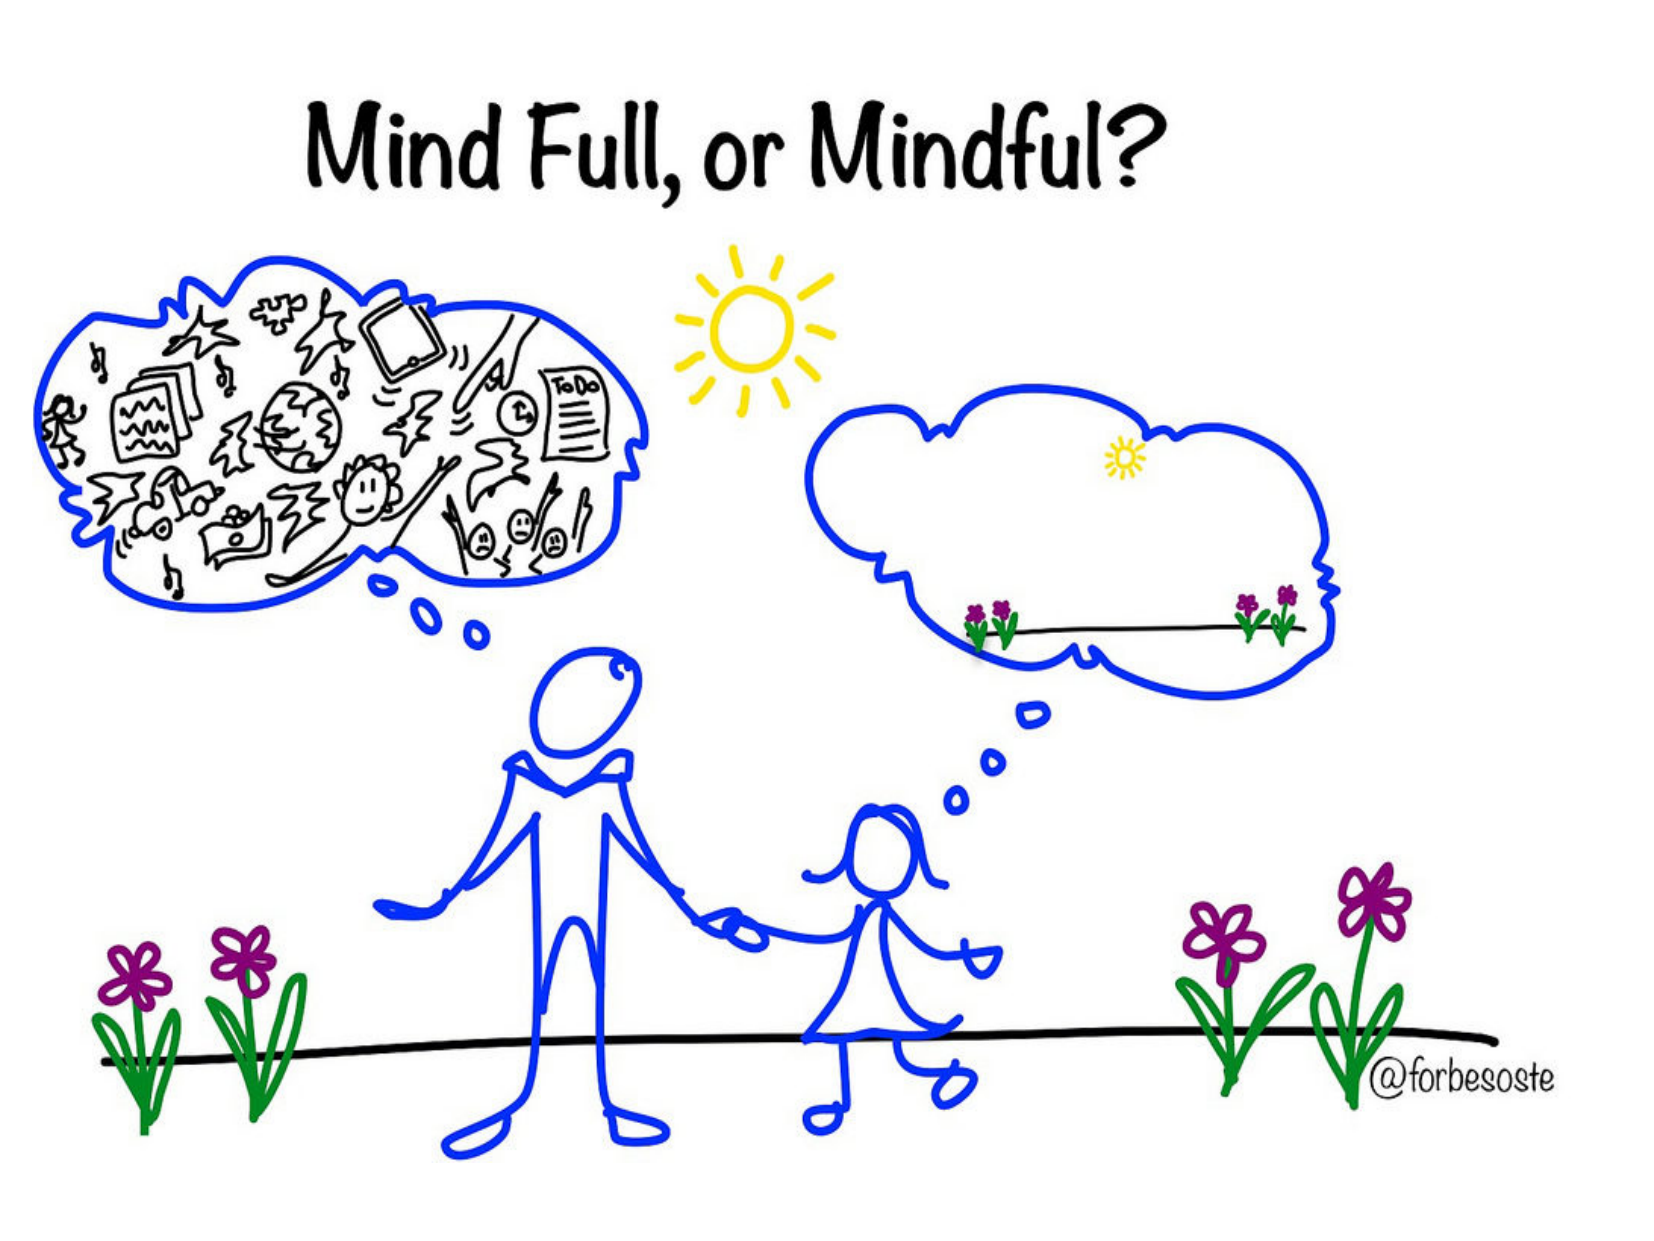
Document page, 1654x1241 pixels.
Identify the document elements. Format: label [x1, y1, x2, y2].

picture [32, 58, 1583, 1163]
